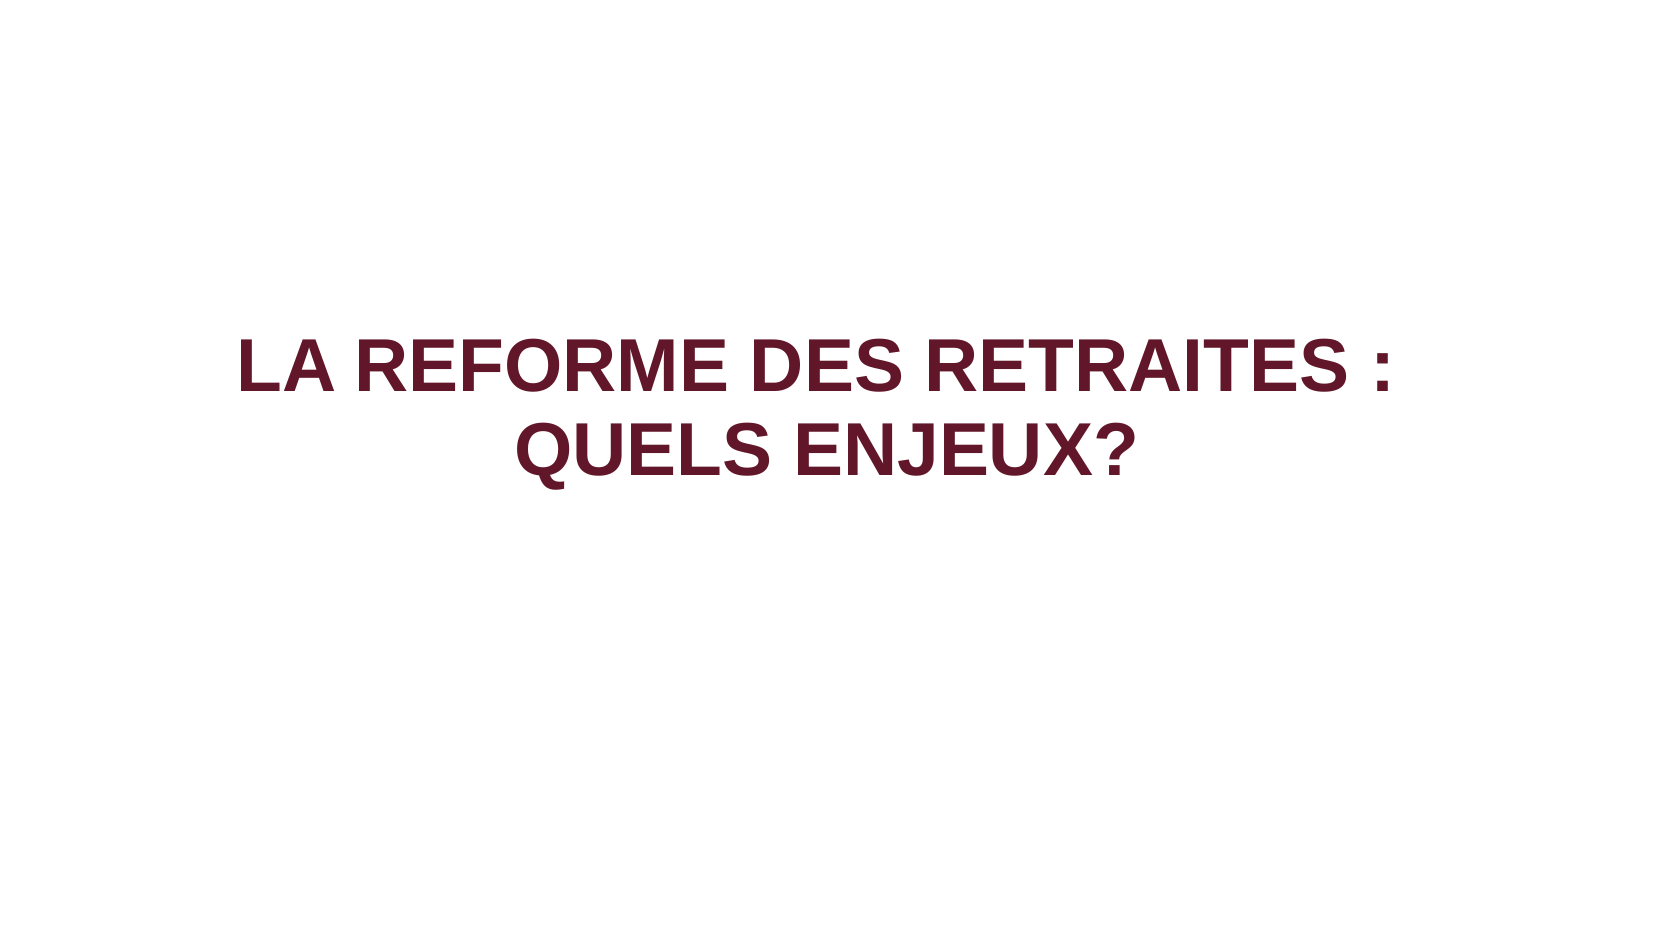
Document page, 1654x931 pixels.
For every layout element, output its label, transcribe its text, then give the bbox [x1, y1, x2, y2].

subtitle LA REFORME DES RETRAITES : QUELS ENJEUX? [0, 95, 1654, 721]
